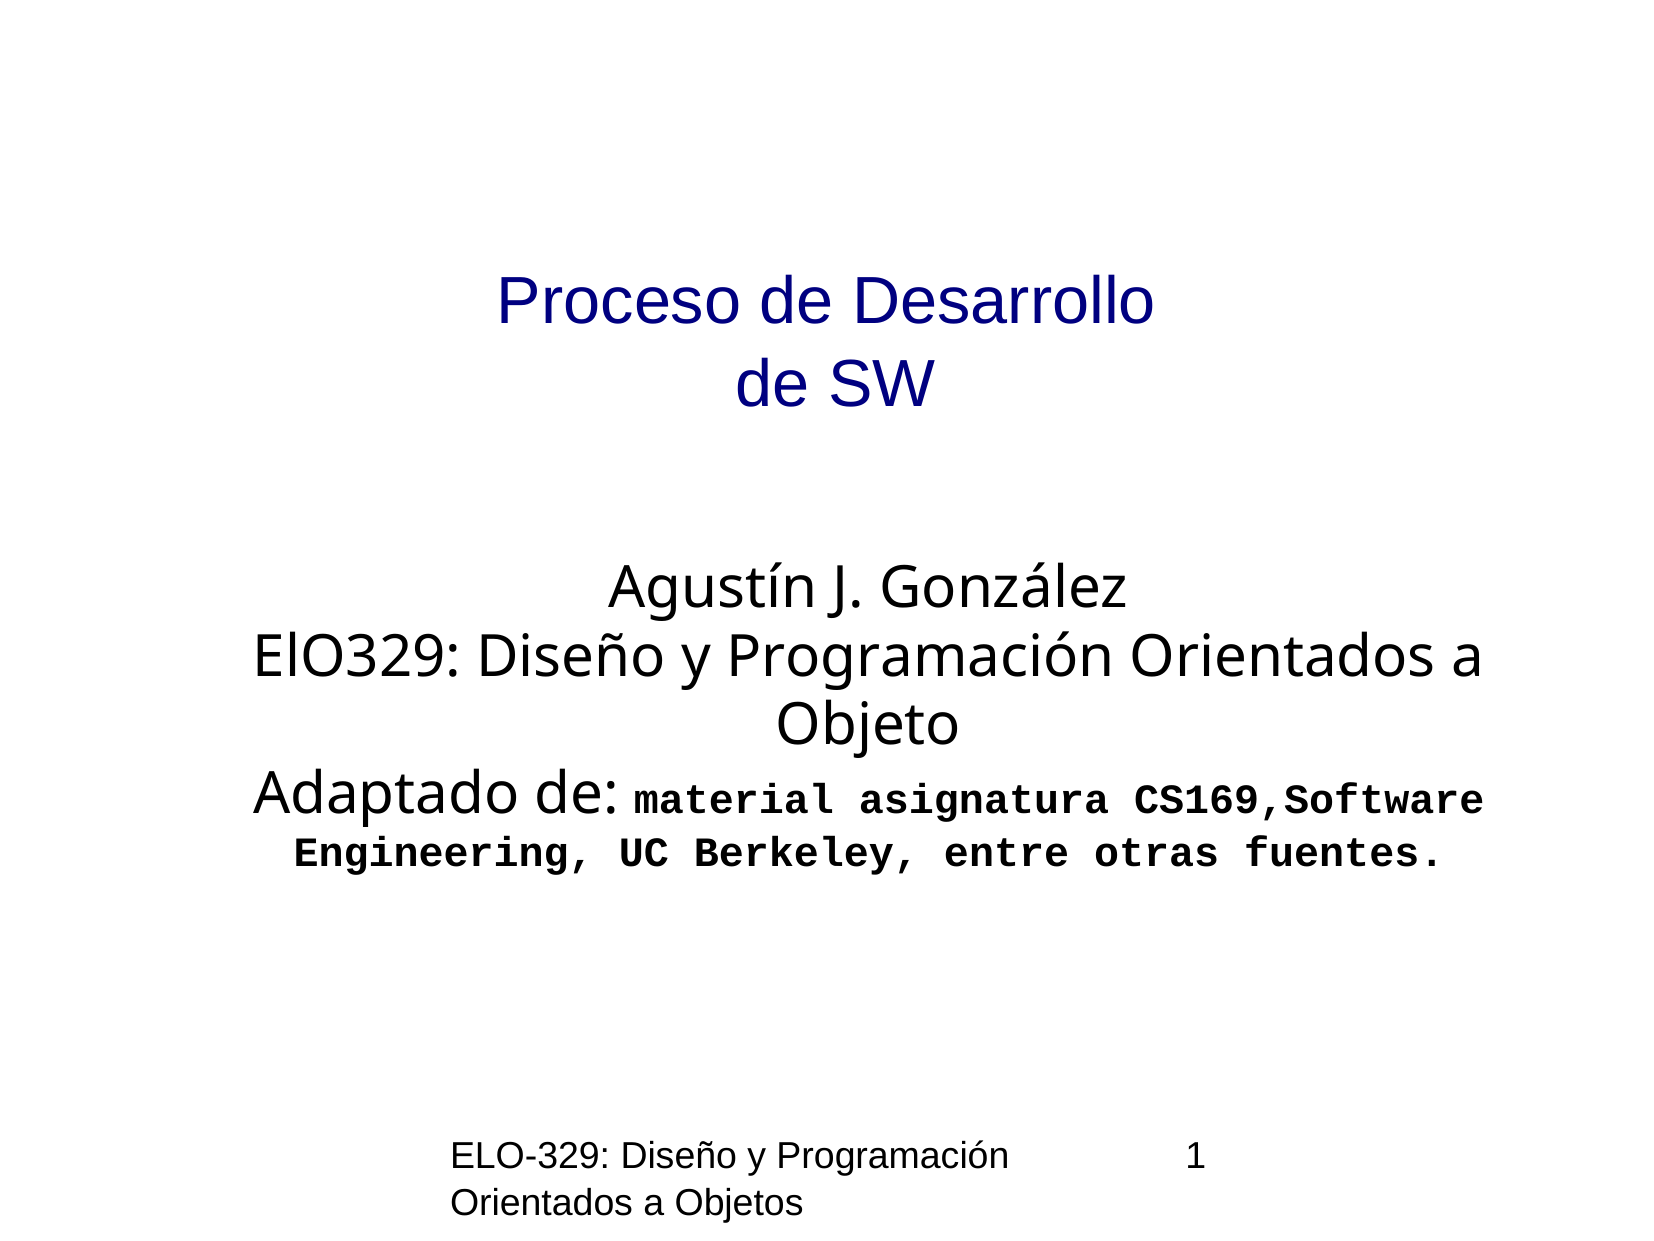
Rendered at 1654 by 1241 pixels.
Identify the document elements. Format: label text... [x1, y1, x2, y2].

text_box Agustín J. González ElO329: Diseño y Programación Orientados a Objeto Adaptado de: material asignatura CS169,Software Engineering, UC Berkeley, entre otras fuentes. [86, 553, 1575, 875]
text_box Proceso de Desarrollo de SW [82, 179, 1571, 494]
